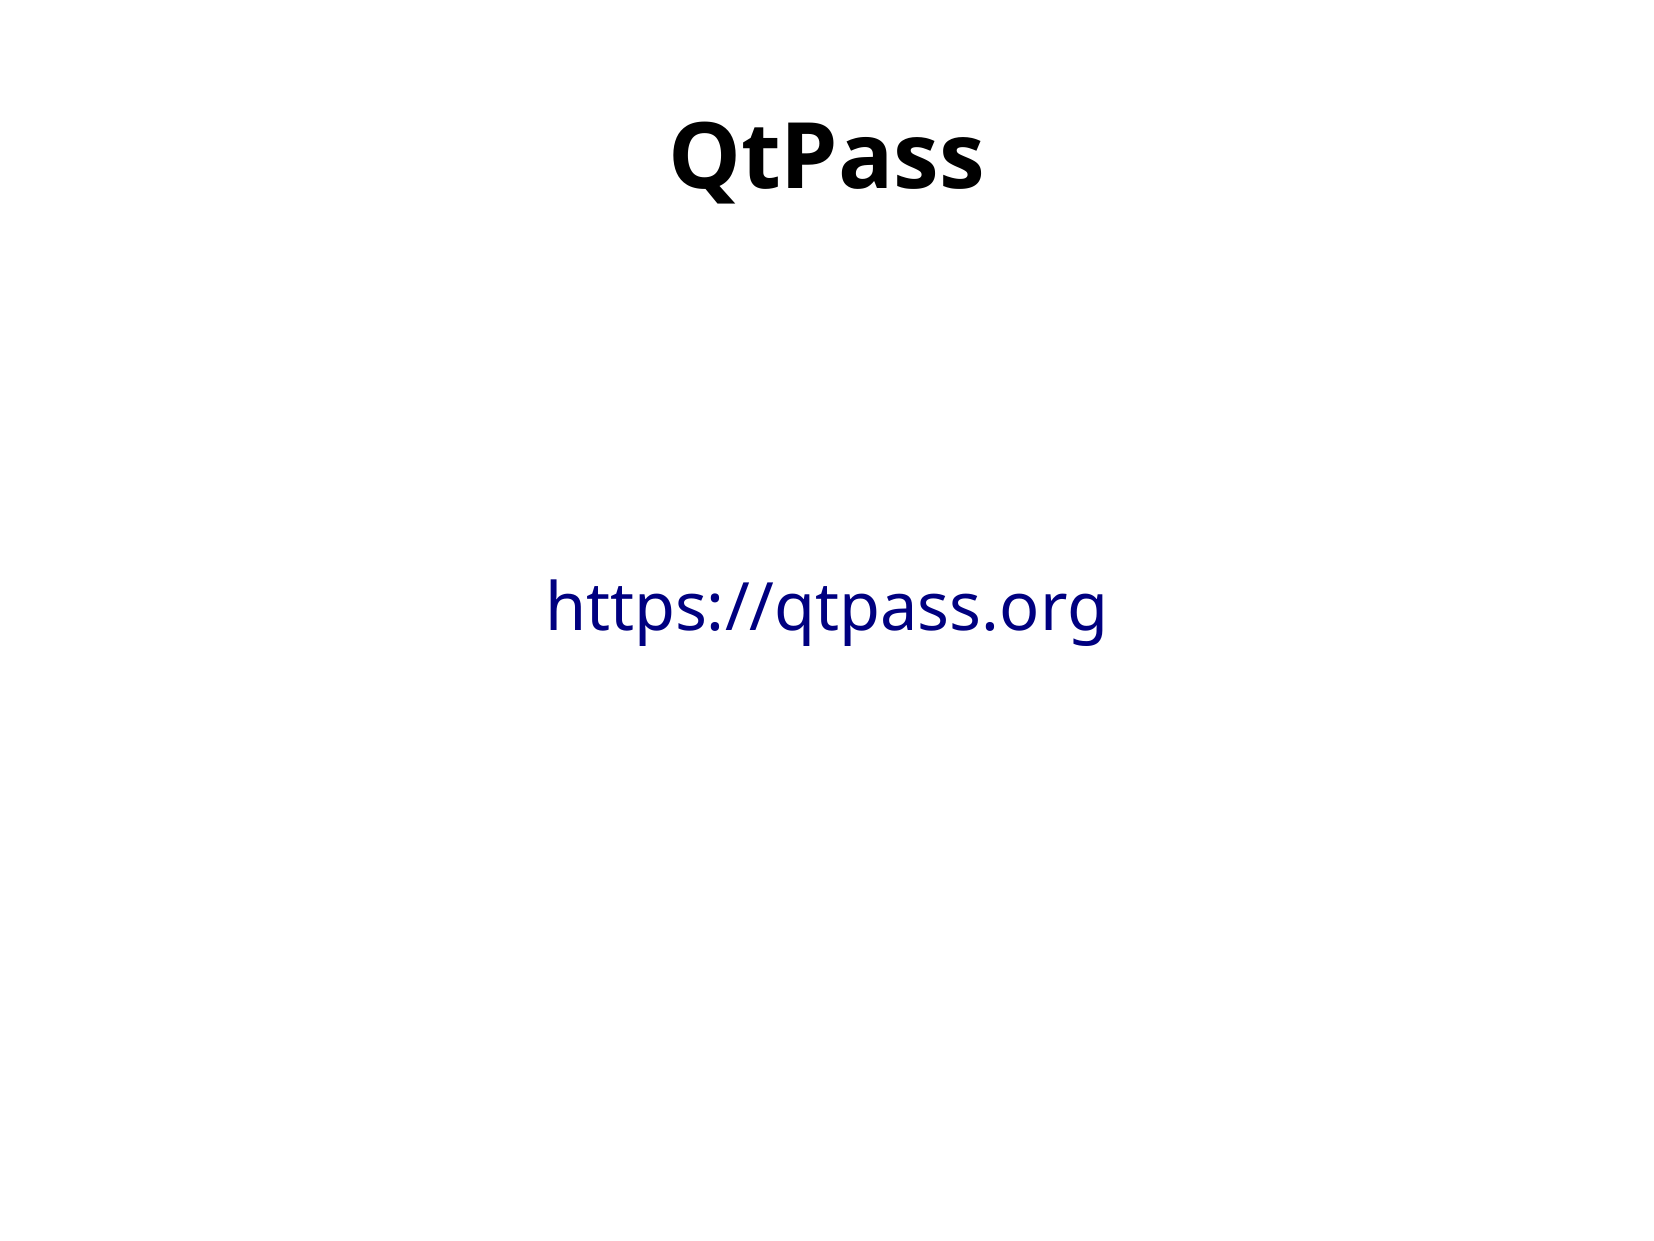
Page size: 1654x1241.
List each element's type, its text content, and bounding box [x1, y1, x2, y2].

subtitle https://qtpass.org [82, 290, 1571, 1010]
title QtPass [82, 49, 1571, 257]
